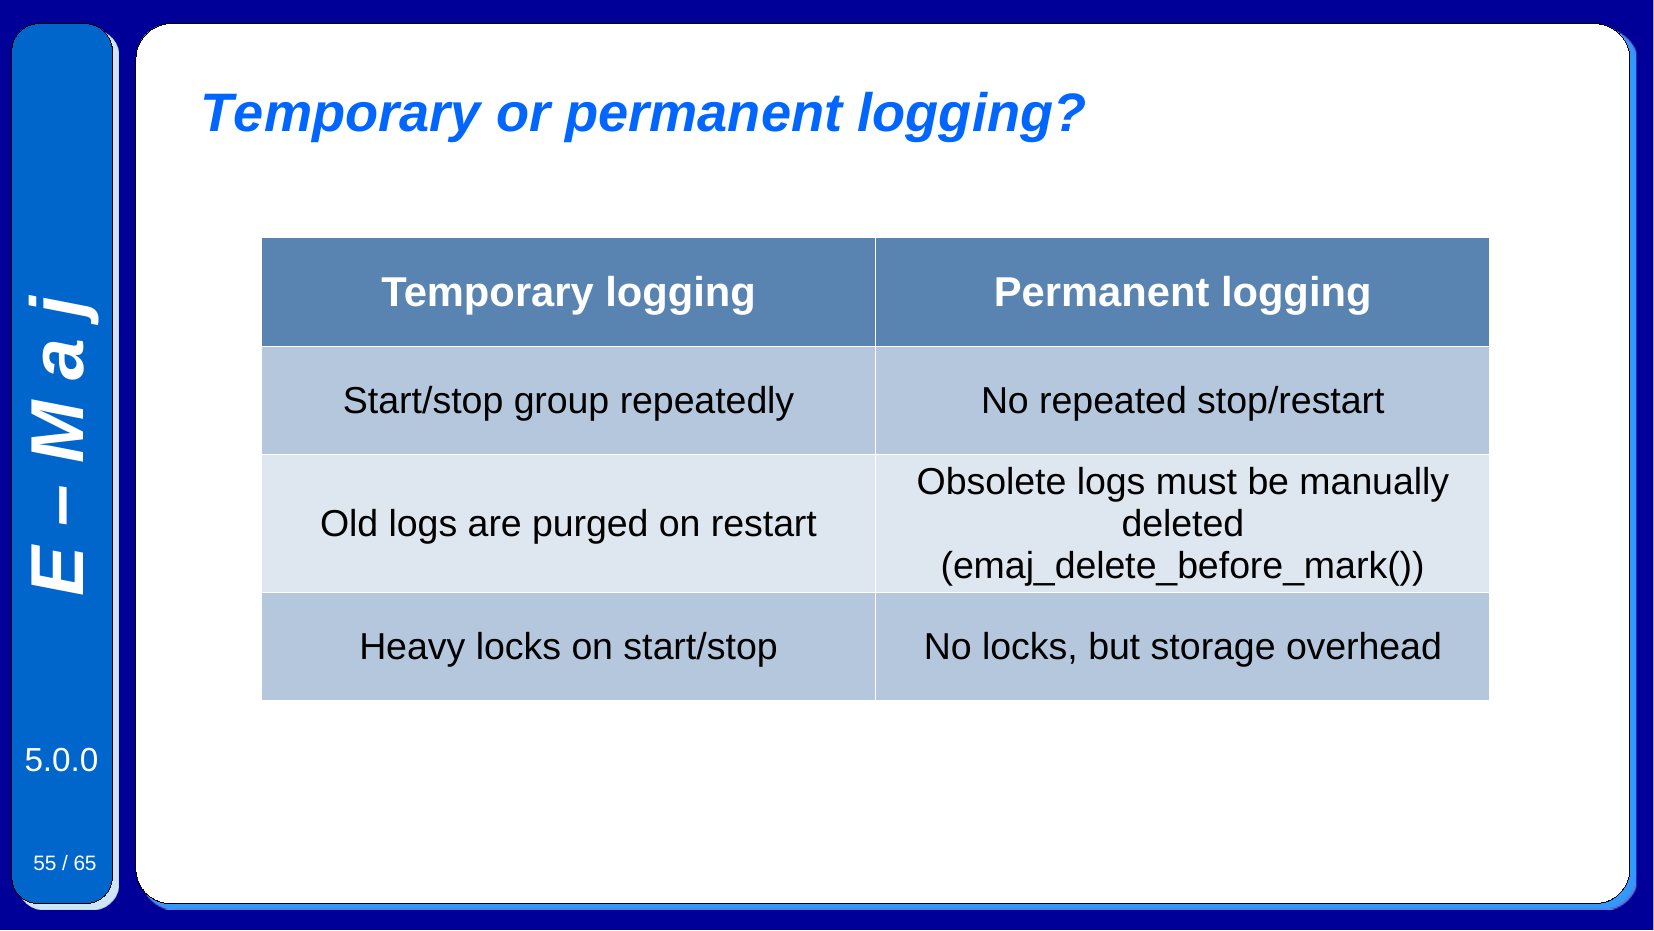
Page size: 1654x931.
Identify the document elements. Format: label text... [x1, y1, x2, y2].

table_cell Heavy locks on start/stop [262, 593, 875, 700]
table_cell Obsolete logs must be manually deleted (emaj_delete_before_mark()) [876, 455, 1489, 592]
table_cell No locks, but storage overhead [876, 593, 1489, 700]
table_cell No repeated stop/restart [876, 347, 1489, 454]
table_cell Start/stop group repeatedly [262, 347, 875, 454]
table_header Temporary logging [262, 238, 875, 346]
table_cell Old logs are purged on restart [262, 455, 875, 592]
title Temporary or permanent logging? [200, 34, 1575, 191]
table_header Permanent logging [876, 238, 1489, 346]
